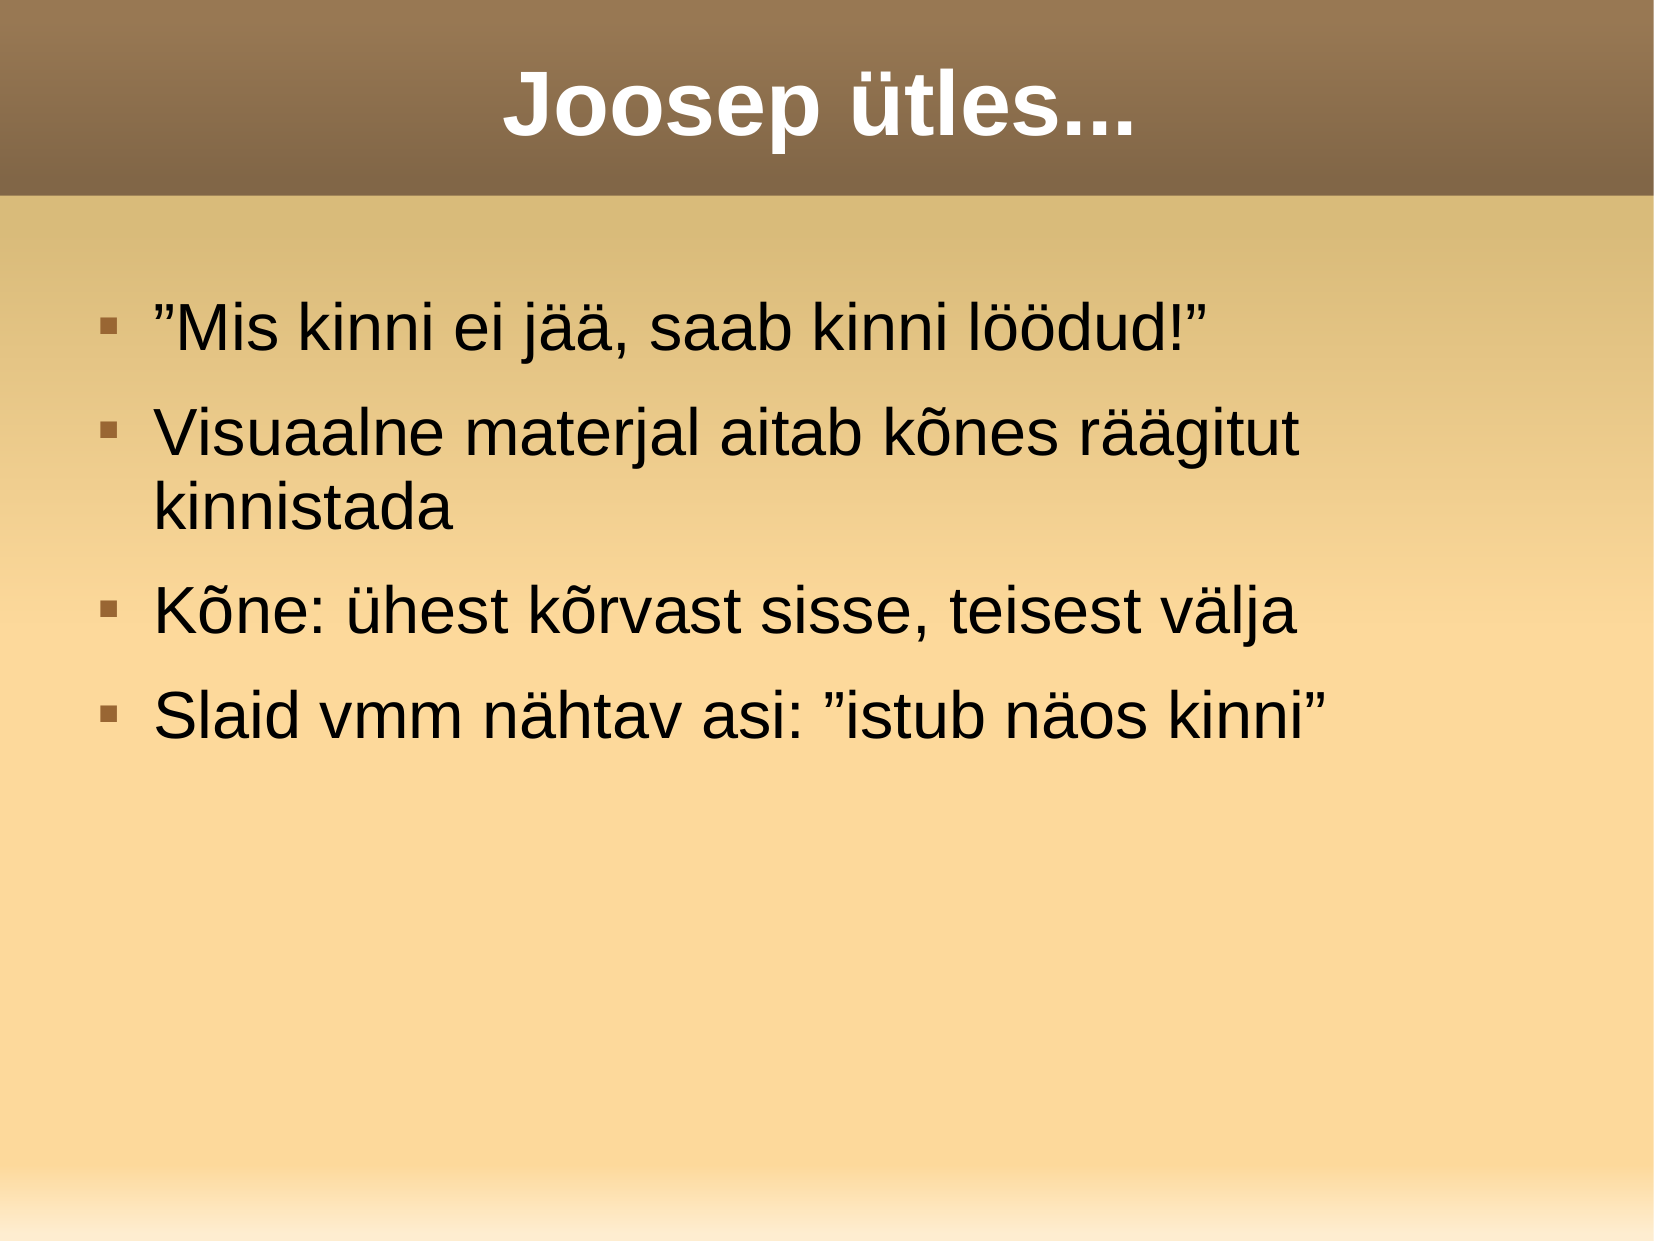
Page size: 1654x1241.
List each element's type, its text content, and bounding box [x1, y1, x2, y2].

title Joosep ütles... [76, 0, 1565, 208]
list ”Mis kinni ei jää, saab kinni löödud!” Visuaalne materjal aitab kõnes räägitut kinnistada Kõne: ühest kõrvast sisse, teisest välja Slaid vmm nähtav asi: ”istub näos kinni” [82, 290, 1571, 1094]
picture [0, 0, 1654, 1241]
